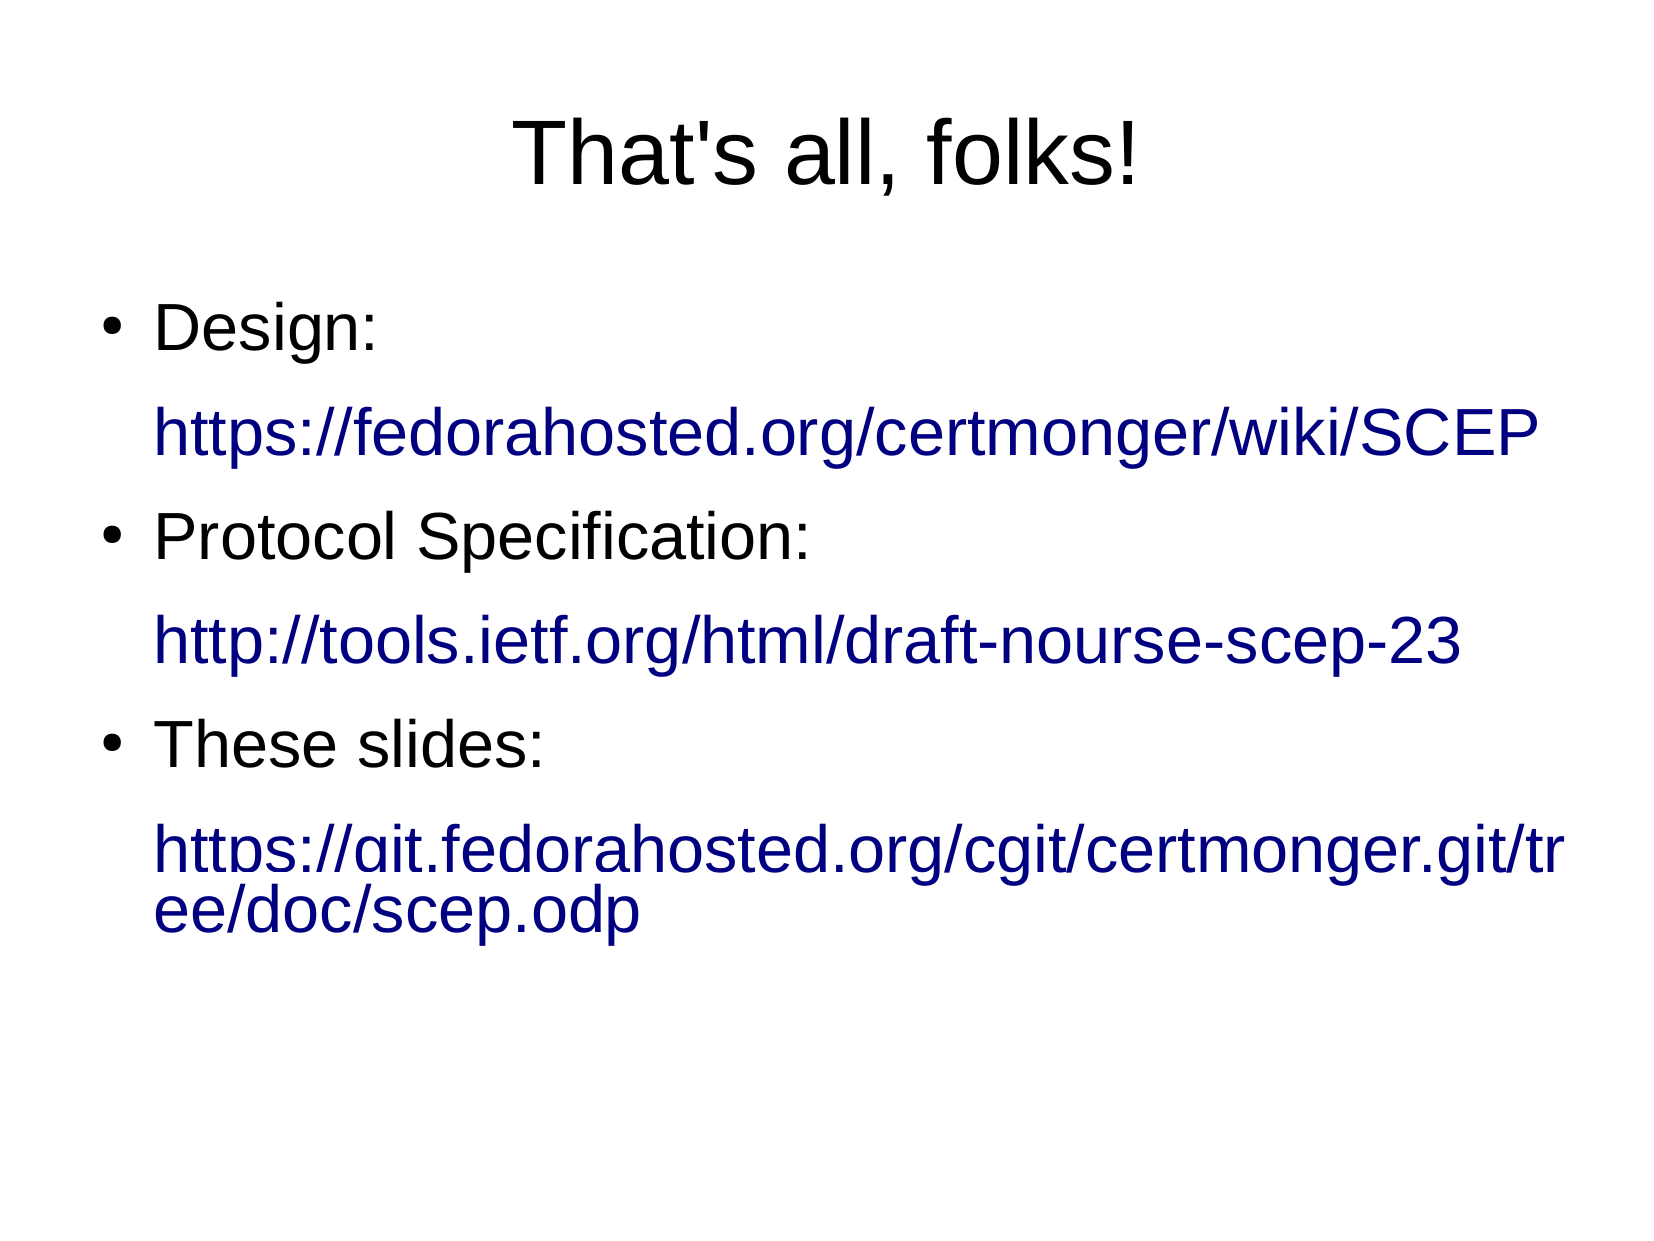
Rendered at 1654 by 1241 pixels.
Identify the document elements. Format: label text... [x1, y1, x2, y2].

list Design: https://fedorahosted.org/certmonger/wiki/SCEP Protocol Specification: http://tools.ietf.org/html/draft-nourse-scep-23 These slides: https://git.fedorahosted.org/cgit/certmonger.git/tree/doc/scep.odp [82, 290, 1571, 1010]
title That's all, folks! [82, 49, 1571, 257]
